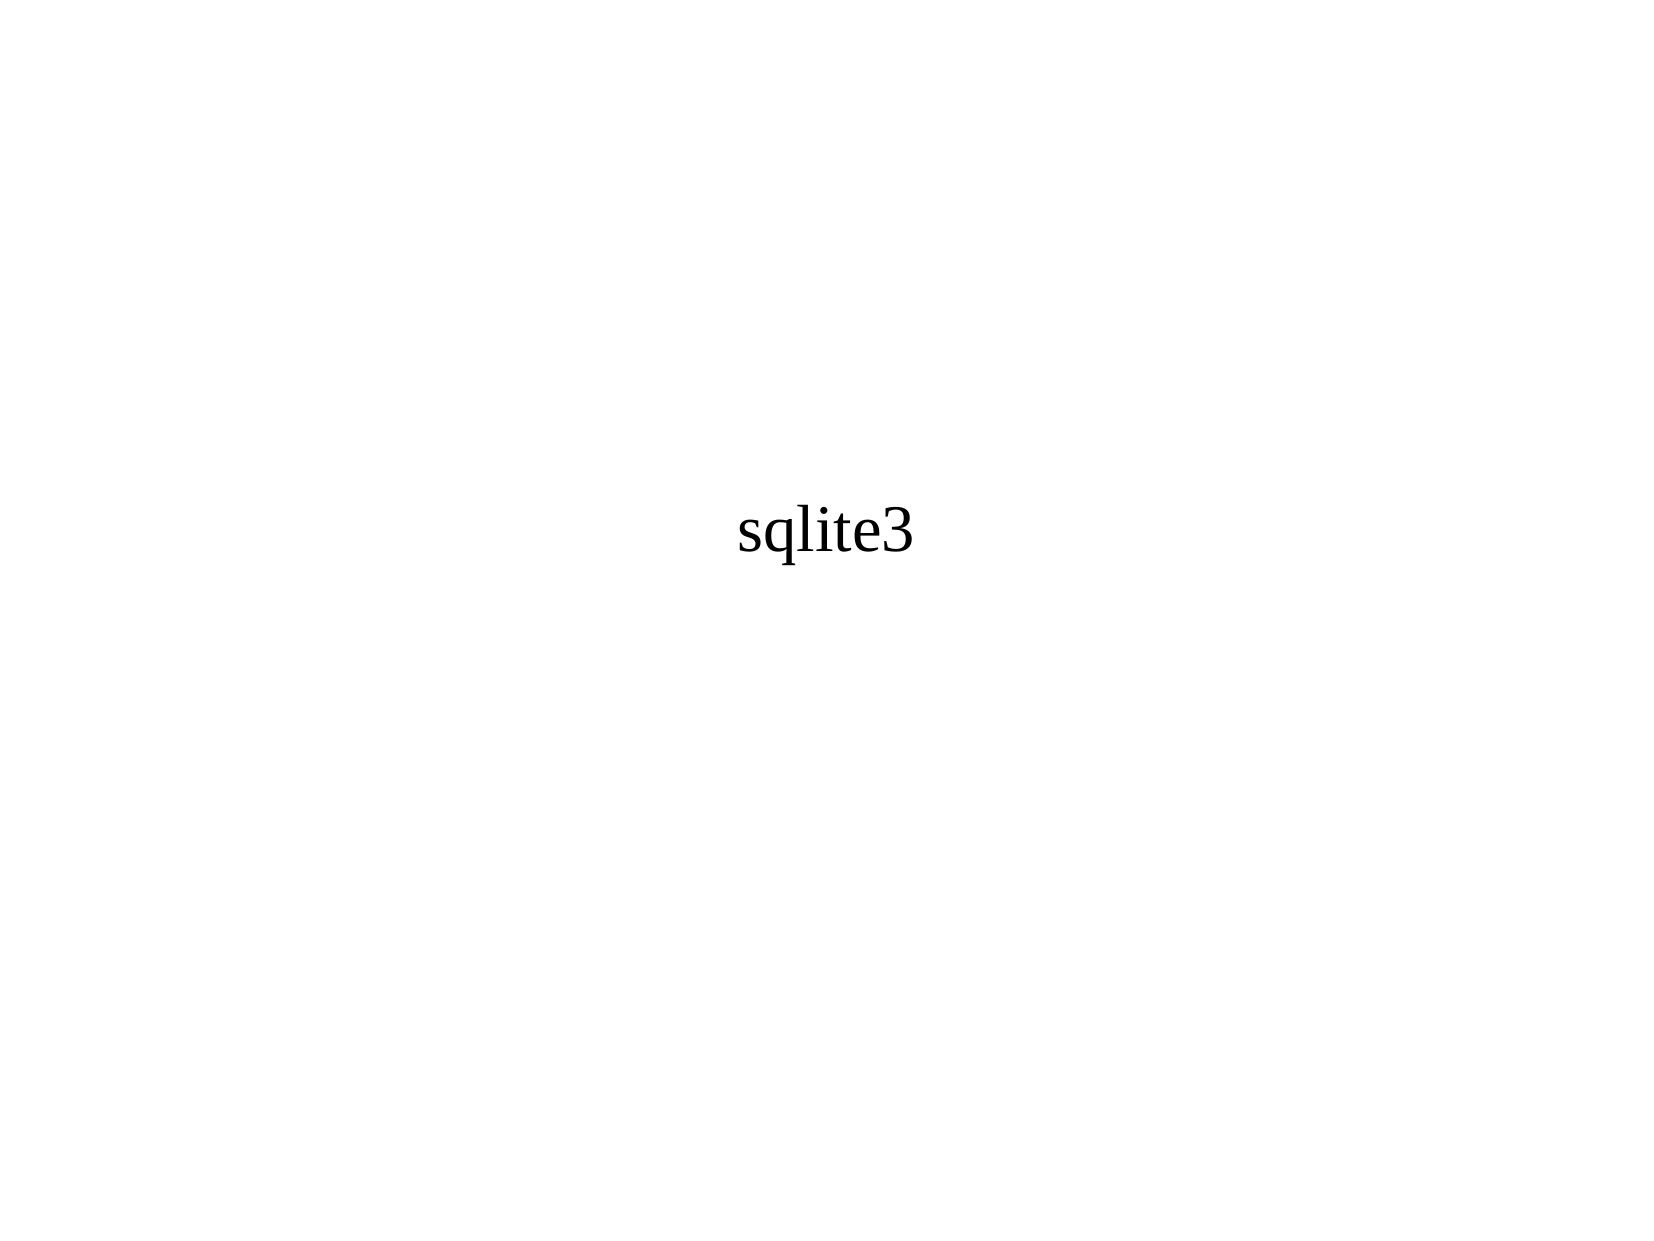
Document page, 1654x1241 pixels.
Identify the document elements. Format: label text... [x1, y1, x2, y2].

subtitle sqlite3 [82, 49, 1571, 1010]
